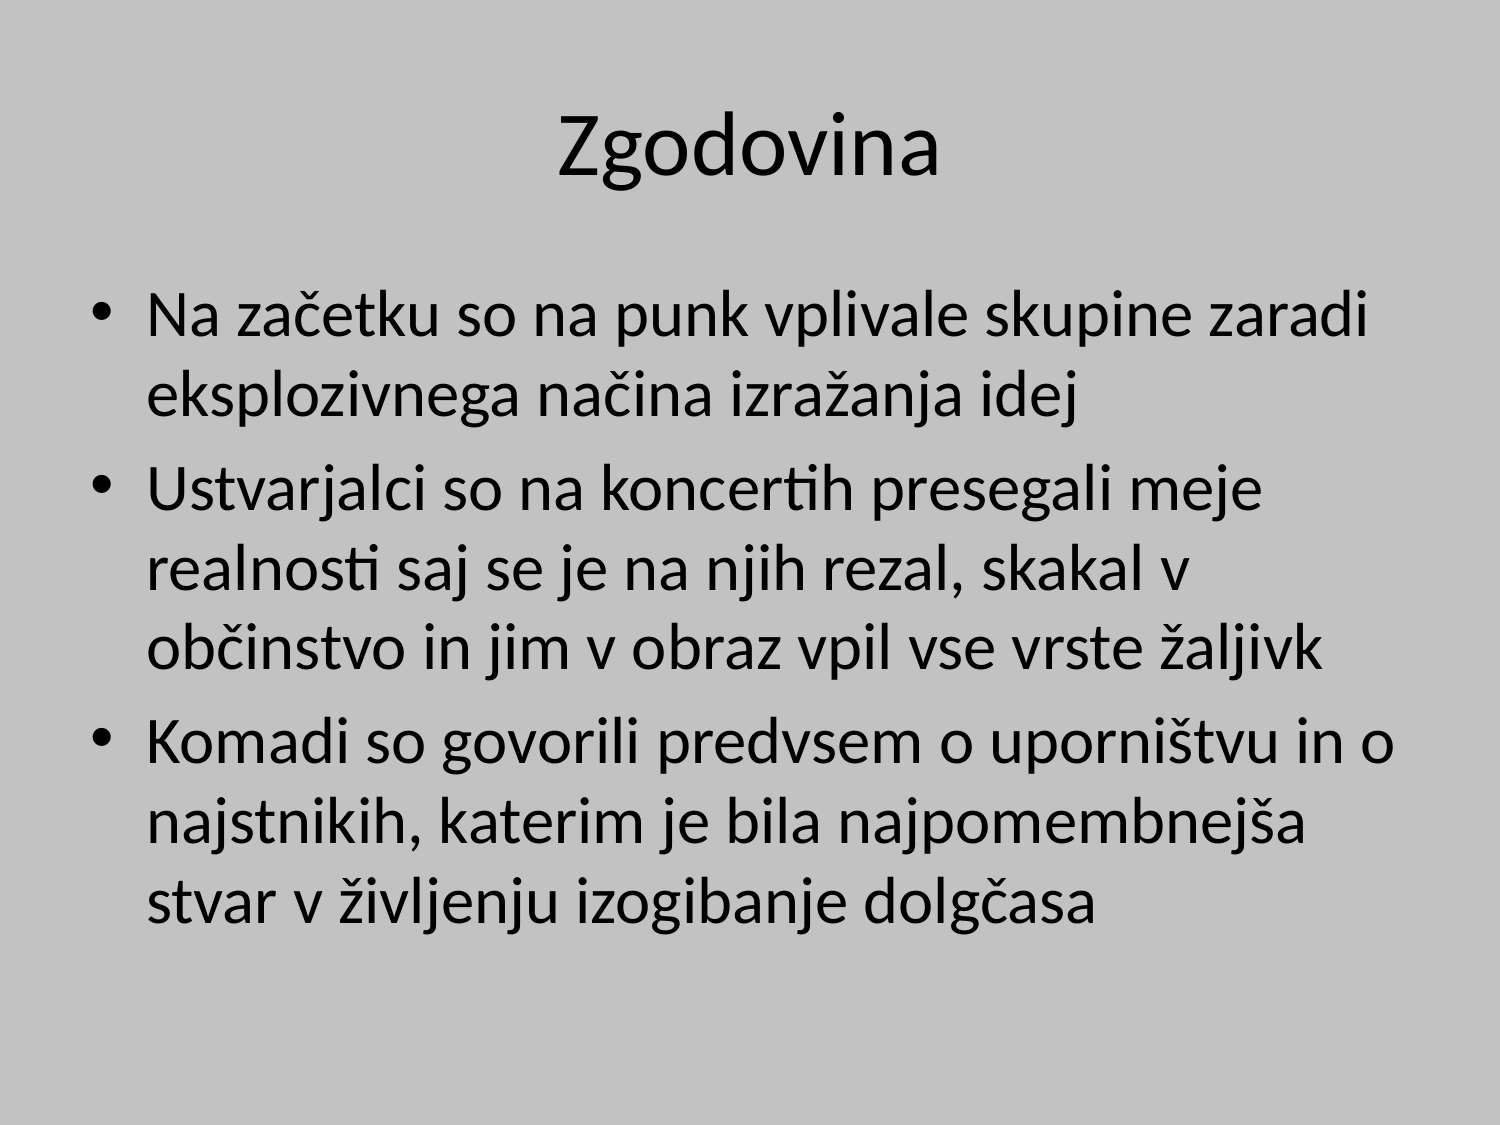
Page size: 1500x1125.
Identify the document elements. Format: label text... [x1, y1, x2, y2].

title Zgodovina [75, 45, 1425, 233]
list Na začetku so na punk vplivale skupine zaradi eksplozivnega načina izražanja idej Ustvarjalci so na koncertih presegali meje realnosti saj se je na njih rezal, skakal v občinstvo in jim v obraz vpil vse vrste žaljivk Komadi so govorili predvsem o uporništvu in o najstnikih, katerim je bila najpomembnejša stvar v življenju izogibanje dolgčasa [75, 262, 1425, 1005]
